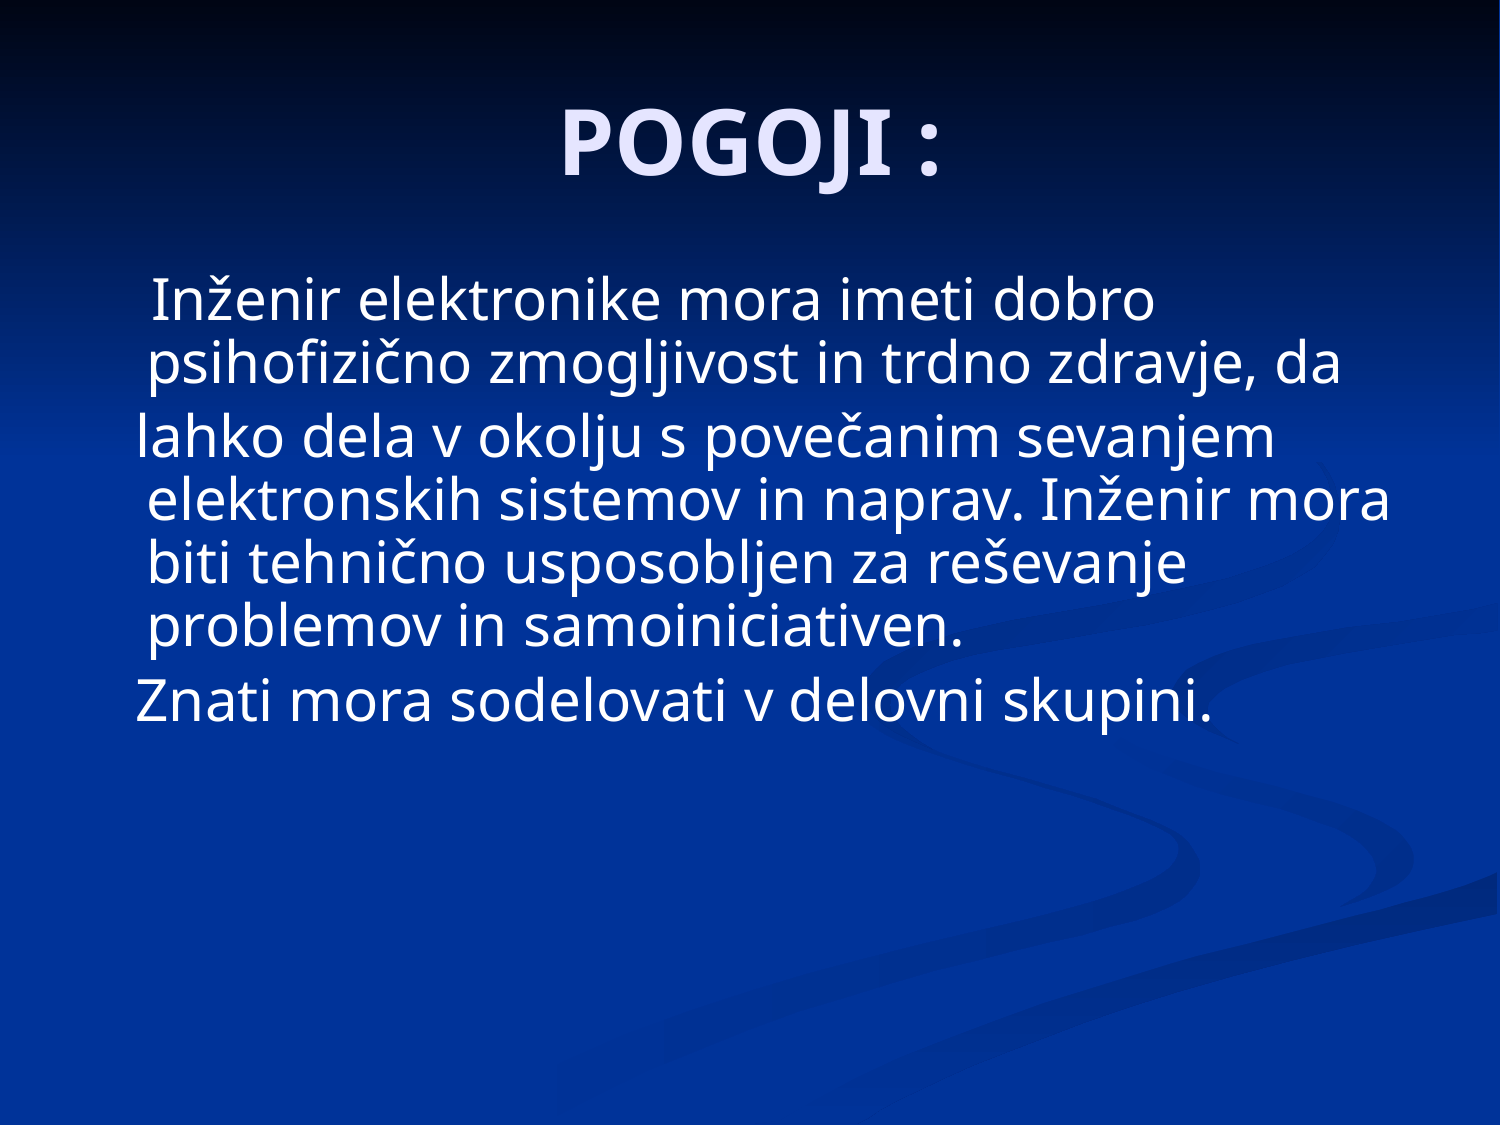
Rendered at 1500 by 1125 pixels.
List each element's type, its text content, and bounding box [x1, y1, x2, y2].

title POGOJI : [75, 45, 1425, 233]
list Inženir elektronike mora imeti dobro psihofizično zmogljivost in trdno zdravje, da lahko dela v okolju s povečanim sevanjem elektronskih sistemov in naprav. Inženir mora biti tehnično usposobljen za reševanje problemov in samoiniciativen. Znati mora sodelovati v delovni skupini. [75, 262, 1425, 1005]
